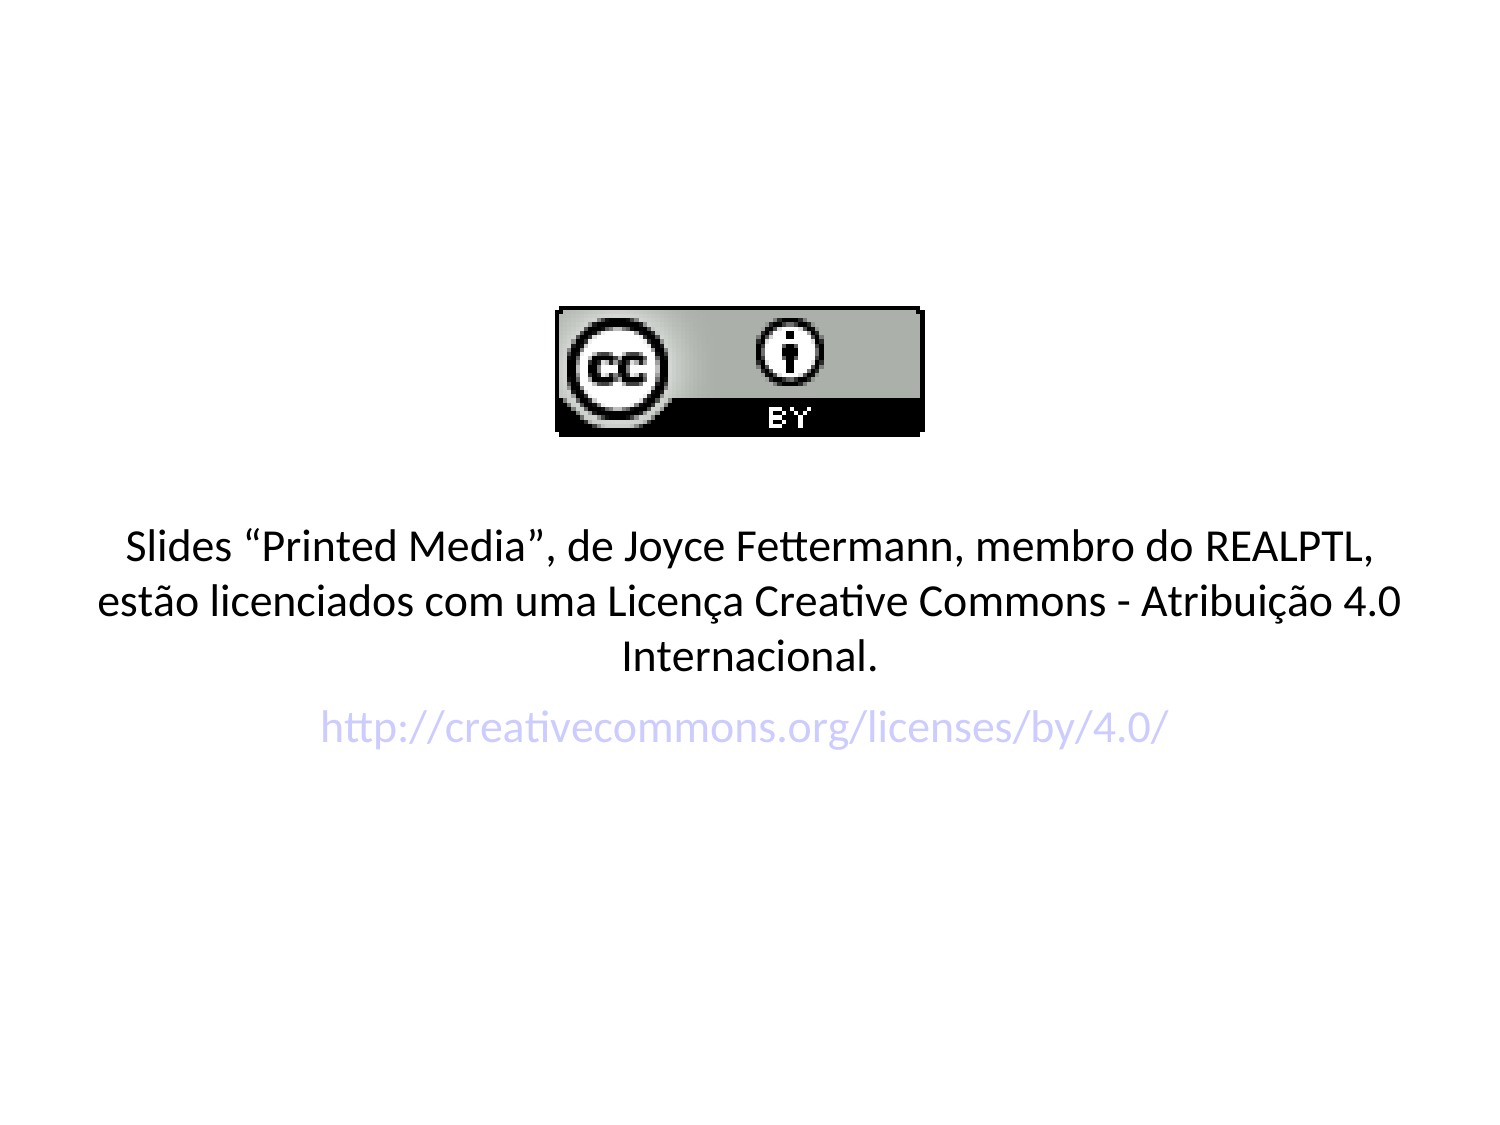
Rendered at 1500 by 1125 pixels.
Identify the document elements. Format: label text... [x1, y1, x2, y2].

picture [555, 306, 925, 438]
subtitle Slides “Printed Media”, de Joyce Fettermann, membro do REALPTL, estão licenciados com uma Licença Creative Commons - Atribuição 4.0 Internacional. http://creativecommons.org/licenses/by/4.0/ [75, 262, 1426, 1005]
